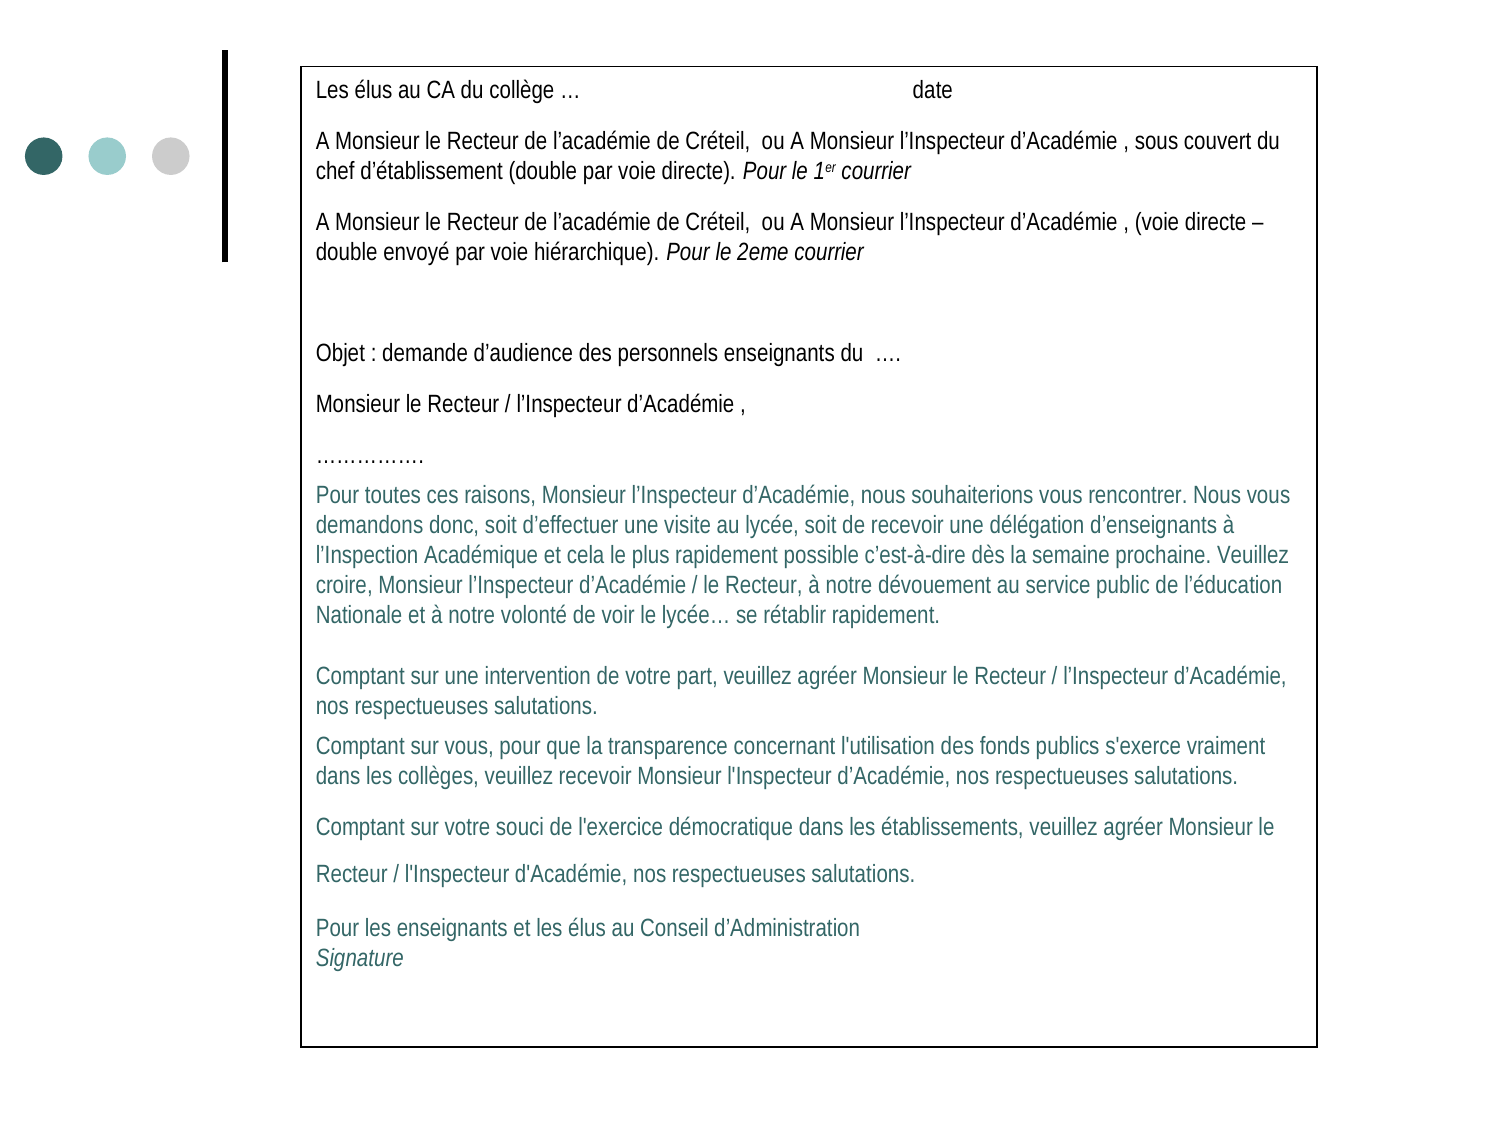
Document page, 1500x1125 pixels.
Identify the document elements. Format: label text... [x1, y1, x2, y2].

text_box Les élus au CA du collège … date A Monsieur le Recteur de l’académie de Créteil, ou A Monsieur l’Inspecteur d’Académie , sous couvert du chef d’établissement (double par voie directe). Pour le 1er courrier A Monsieur le Recteur de l’académie de Créteil, ou A Monsieur l’Inspecteur d’Académie , (voie directe – double envoyé par voie hiérarchique). Pour le 2eme courrier Objet : demande d’audience des personnels enseignants du …. Monsieur le Recteur / l’Inspecteur d’Académie , ……………. Pour toutes ces raisons, Monsieur l’Inspecteur d’Académie, nous souhaiterions vous rencontrer. Nous vous demandons donc, soit d’effectuer une visite au lycée, soit de recevoir une délégation d’enseignants à l’Inspection Académique et cela le plus rapidement possible c’est-à-dire dès la semaine prochaine. Veuillez croire, Monsieur l’Inspecteur d’Académie / le Recteur, à notre dévouement au service public de l’éducation Nationale et à notre volonté de voir le lycée… se rétablir rapidement. Comptant sur une intervention de votre part, veuillez agréer Monsieur le Recteur / l’Inspecteur d’Académie, nos respectueuses salutations. Comptant sur vous, pour que la transparence concernant l'utilisation des fonds publics s'exerce vraiment dans les collèges, veuillez recevoir Monsieur l'Inspecteur d’Académie, nos respectueuses salutations. Comptant sur votre souci de l'exercice démocratique dans les établissements, veuillez agréer Monsieur le Recteur / l'Inspecteur d'Académie, nos respectueuses salutations. Pour les enseignants et les élus au Conseil d’Administration Signature [301, 66, 1317, 1047]
